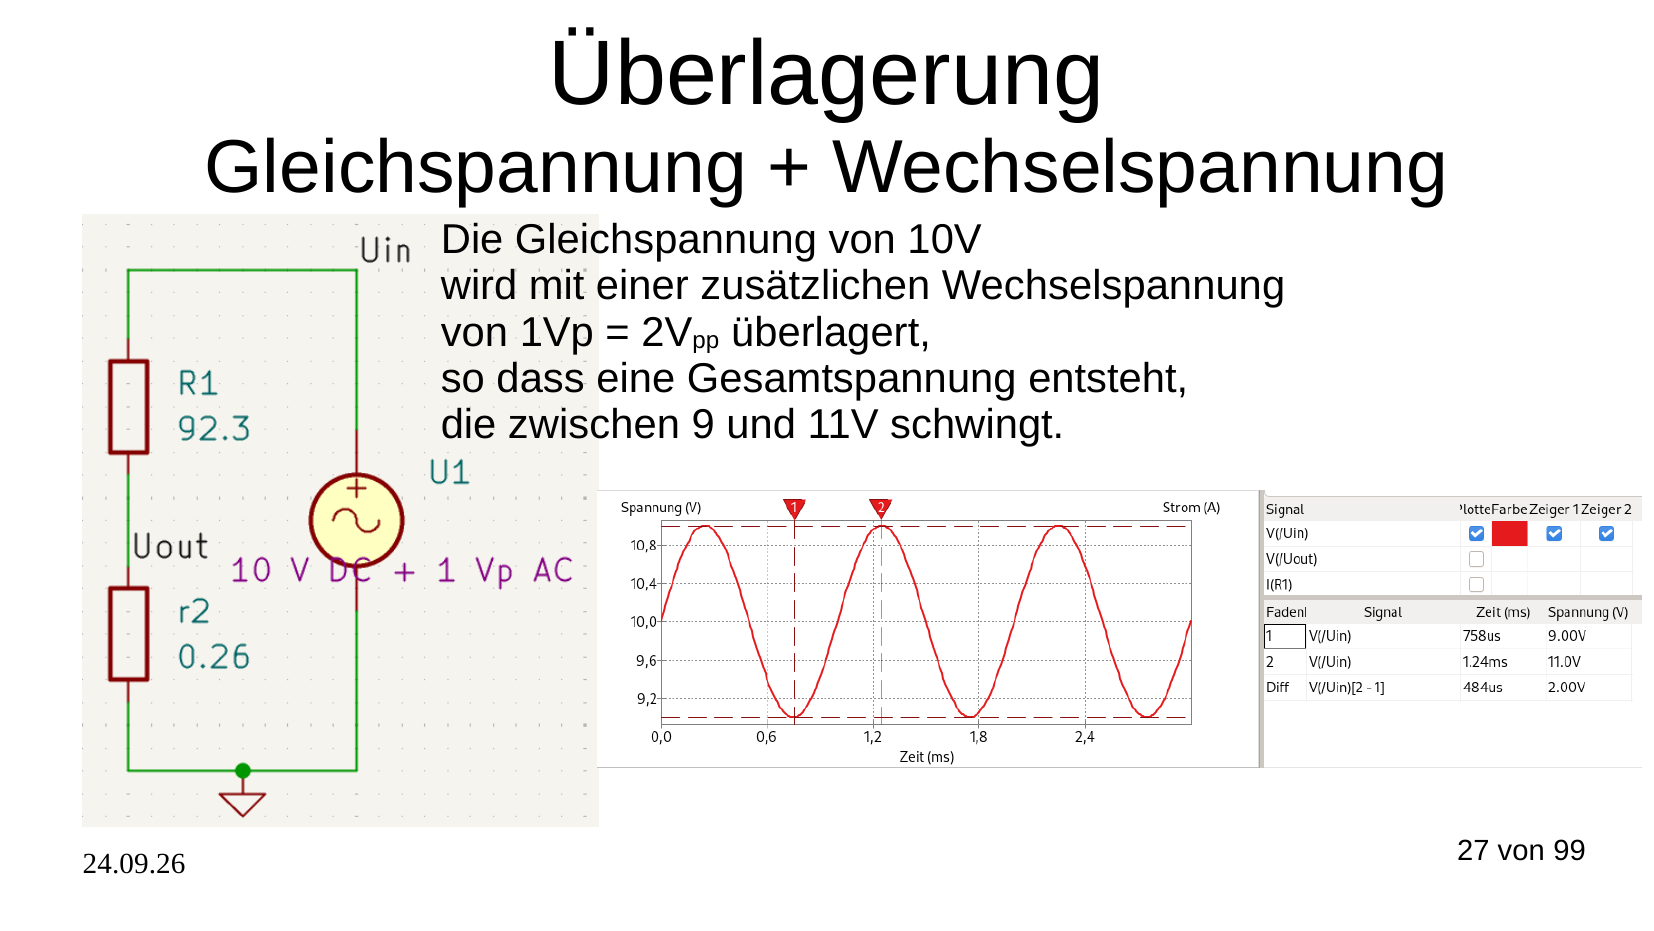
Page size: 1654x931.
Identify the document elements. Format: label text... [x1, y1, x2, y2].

text_box Die Gleichspannung von 10V wird mit einer zusätzlichen Wechselspannung von 1Vp = 2Vpp überlagert, so dass eine Gesamtspannung entsteht, die zwischen 9 und 11V schwingt. [426, 207, 1371, 456]
title Überlagerung Gleichspannung + Wechselspannung [82, 21, 1571, 208]
picture [82, 214, 1642, 827]
